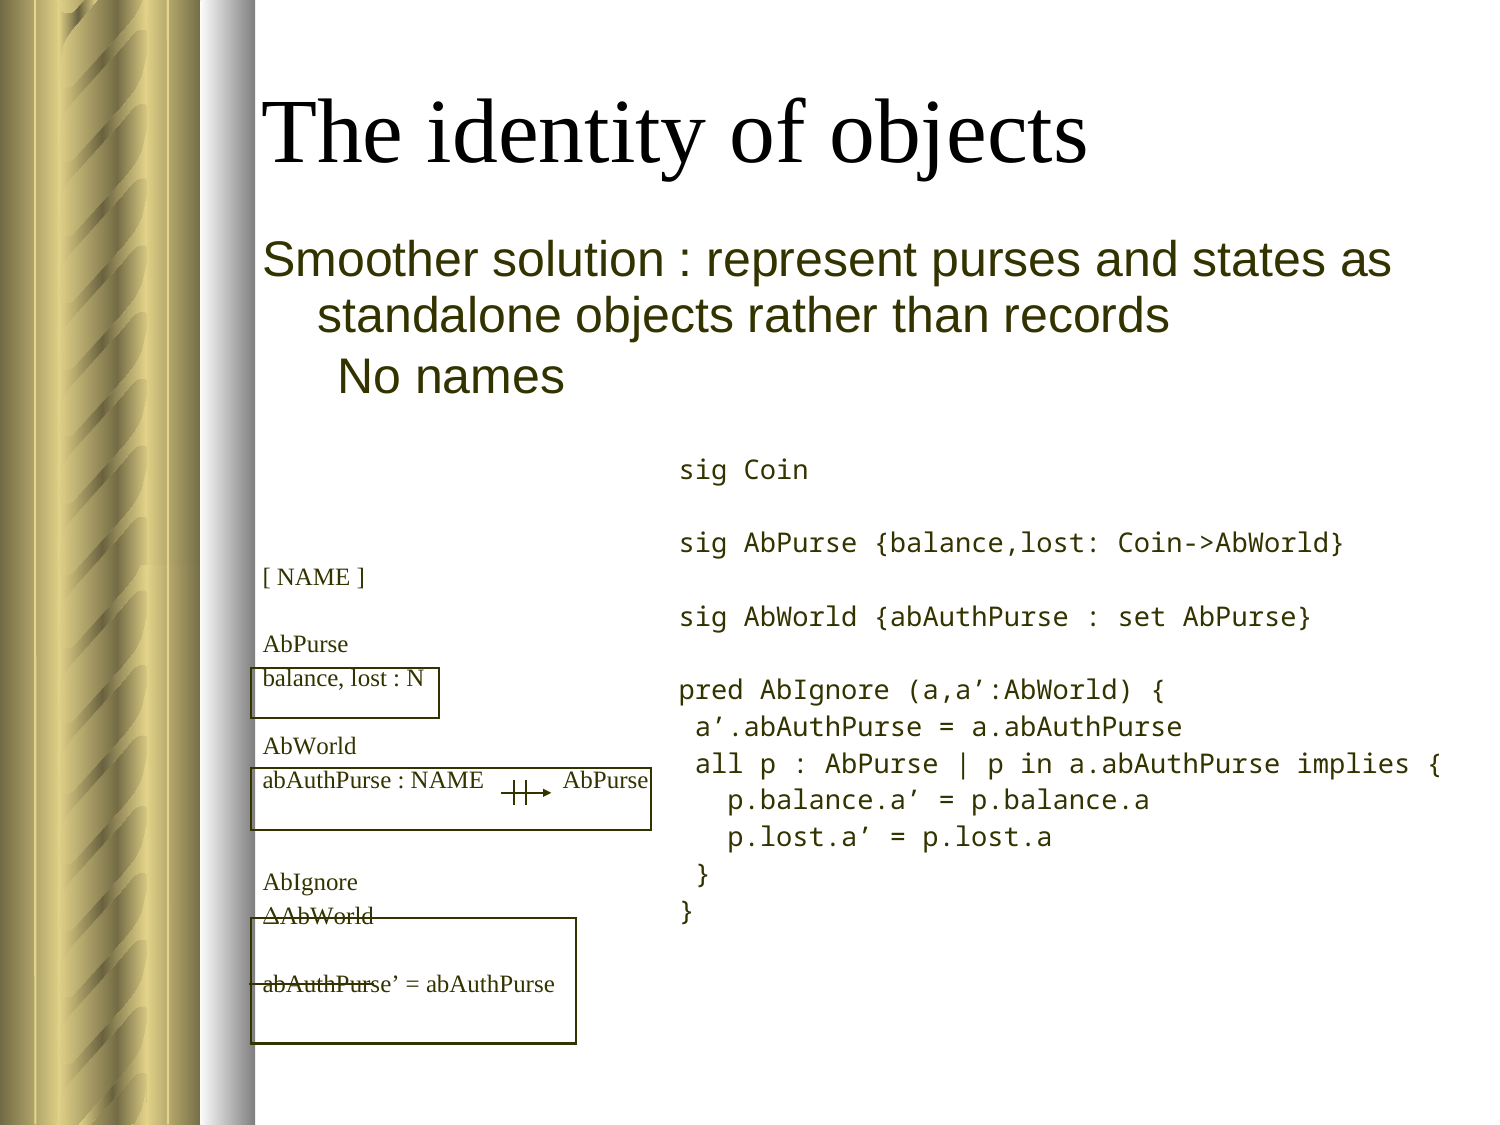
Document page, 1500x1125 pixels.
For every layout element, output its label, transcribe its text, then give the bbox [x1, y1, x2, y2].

list Smoother solution : represent purses and states as standalone objects rather than records No names [247, 224, 1477, 555]
list [ NAME ] AbPurse balance, lost : N AbWorld abAuthPurse : NAME AbPurse AbIgnore AbWorld abAuthPurse’ = abAuthPurse [247, 555, 677, 1125]
title The identity of objects [246, 37, 1476, 225]
text_box sig Coin sig AbPurse {balance,lost: Coin->AbWorld} sig AbWorld {abAuthPurse : set AbPurse} pred AbIgnore (a,a’:AbWorld) { a’.abAuthPurse = a.abAuthPurse all p : AbPurse | p in a.abAuthPurse implies { p.balance.a’ = p.balance.a p.lost.a’ = p.lost.a } } [663, 442, 1477, 1120]
